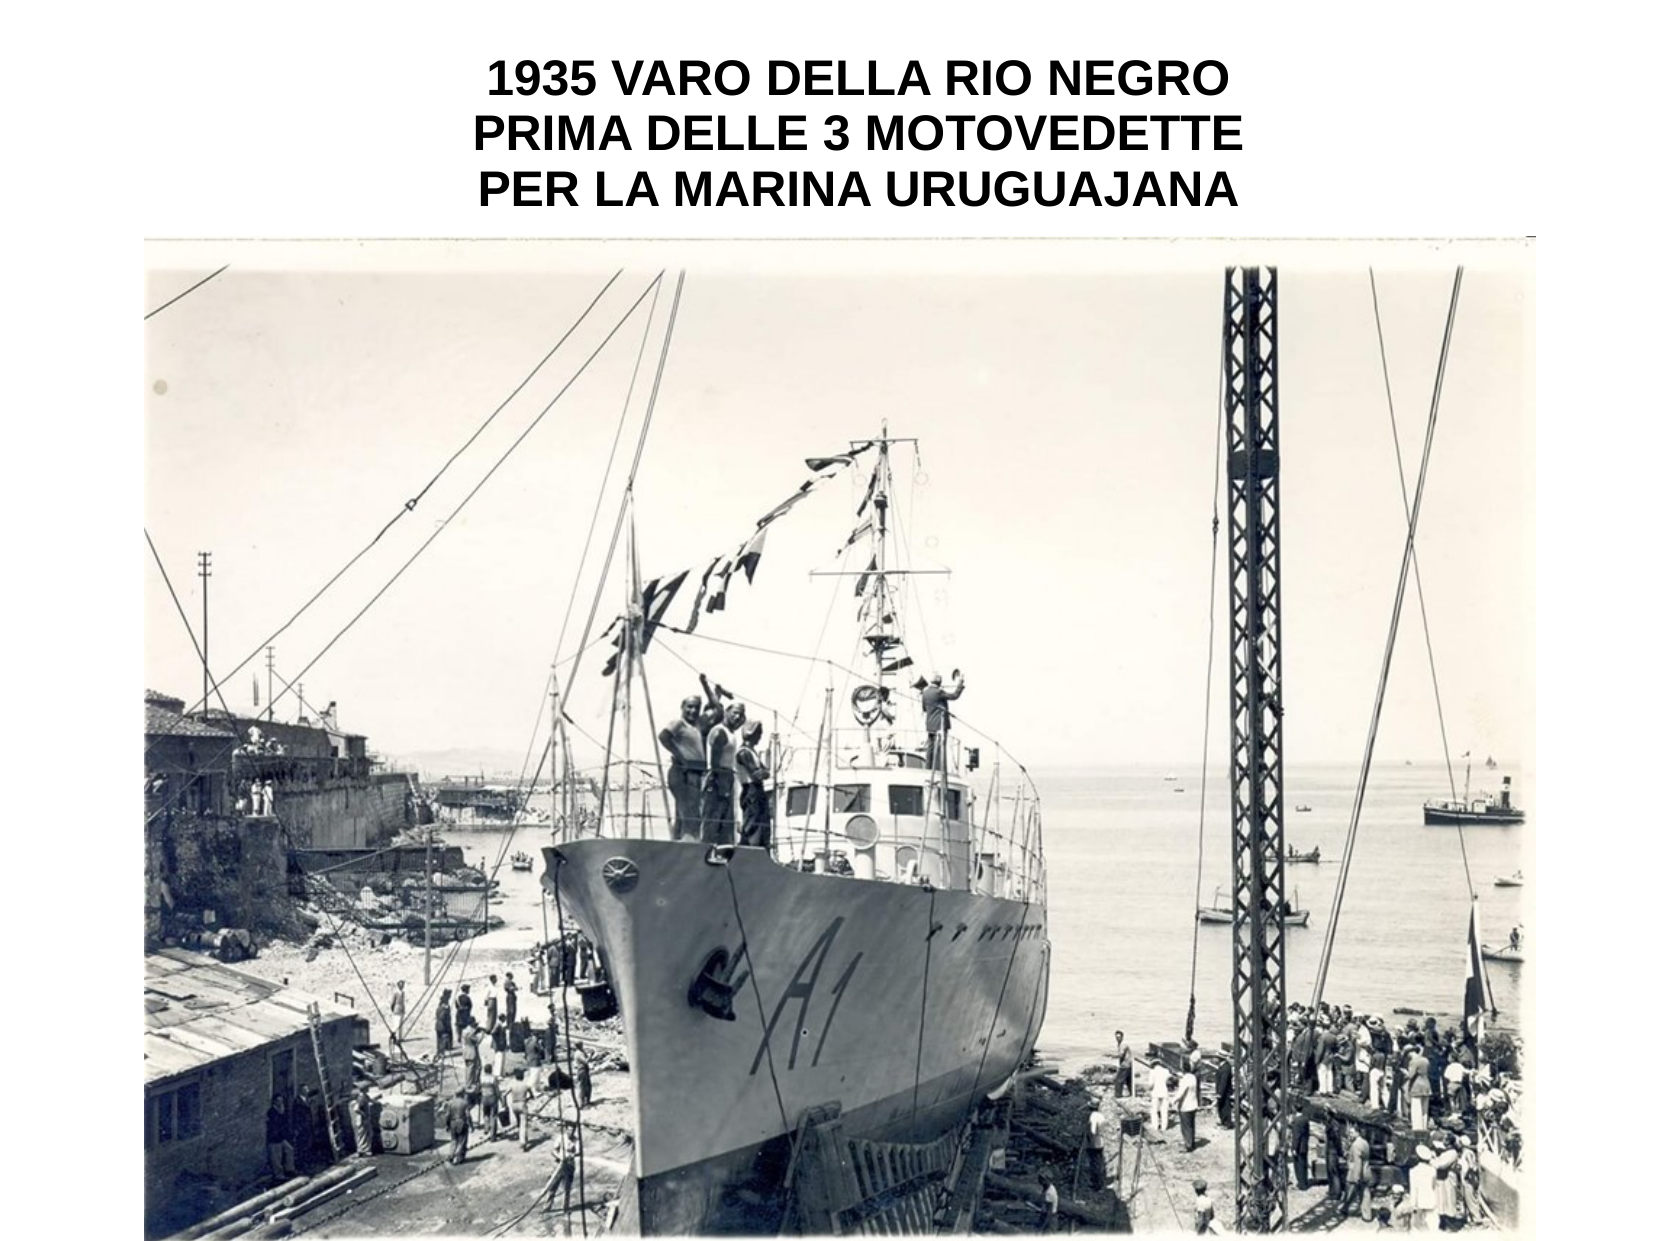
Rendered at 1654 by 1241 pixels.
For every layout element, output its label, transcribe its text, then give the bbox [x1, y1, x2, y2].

text_box 1935 VARO DELLA RIO NEGRO PRIMA DELLE 3 MOTOVEDETTE PER LA MARINA URUGUAJANA [457, 42, 1260, 225]
picture [144, 236, 1536, 1241]
